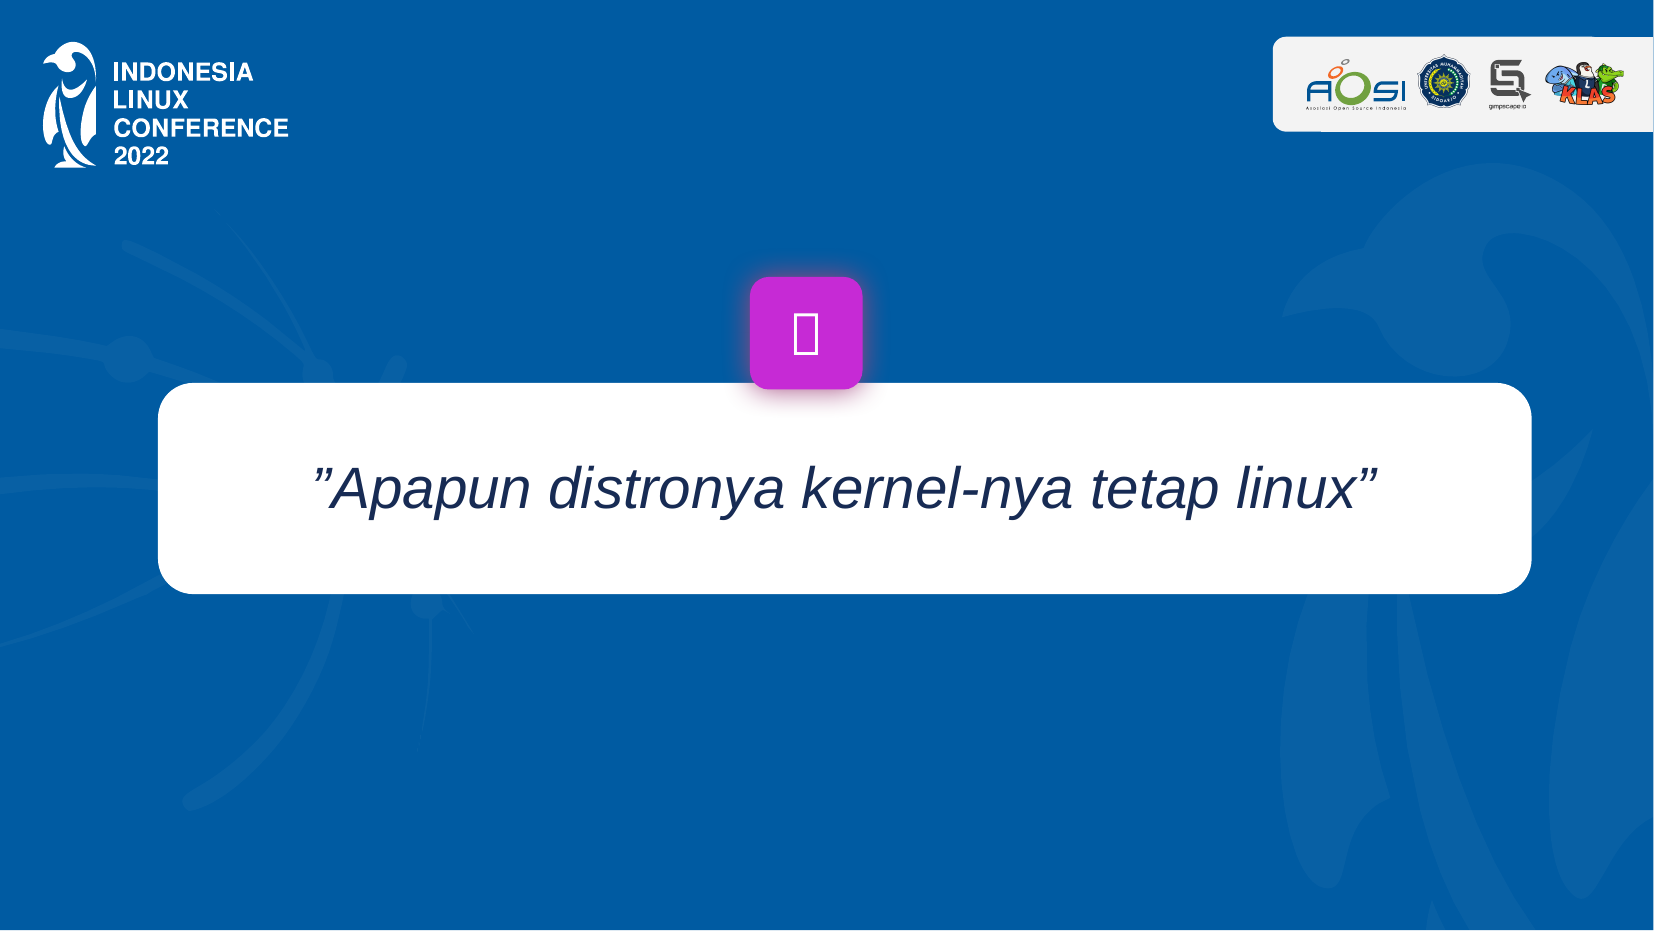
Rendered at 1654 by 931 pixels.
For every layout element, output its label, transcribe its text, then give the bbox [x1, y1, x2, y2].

picture [1545, 62, 1624, 105]
text_box ”Apapun distronya kernel-nya tetap linux” [157, 382, 1532, 595]
picture [1417, 54, 1471, 108]
text_box 📜 [749, 276, 863, 390]
